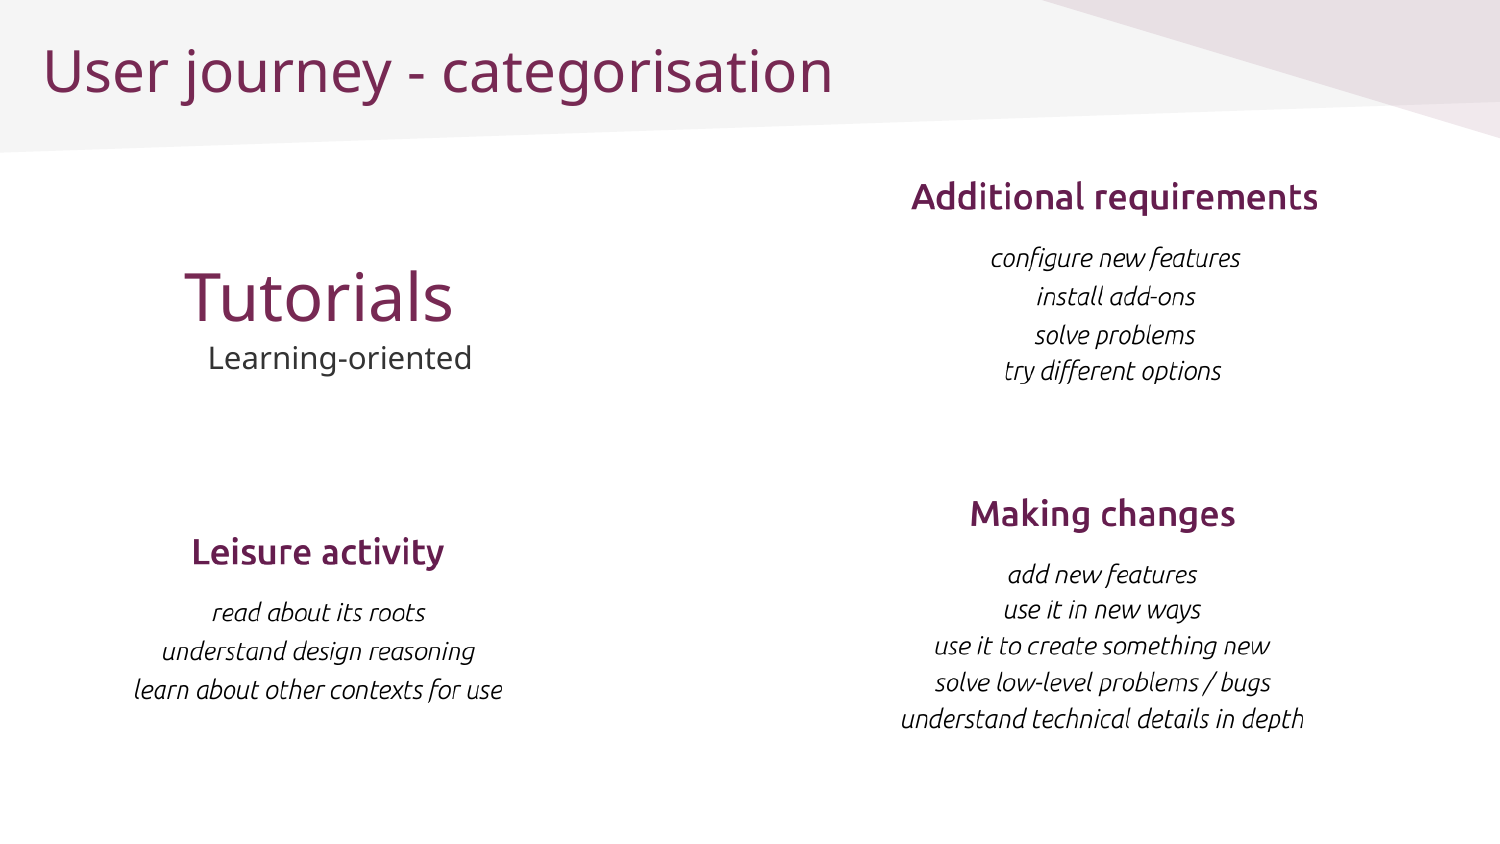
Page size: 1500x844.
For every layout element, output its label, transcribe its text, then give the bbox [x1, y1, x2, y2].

text_box Tutorials [0, 248, 471, 323]
picture [902, 498, 1303, 732]
picture [911, 181, 1317, 384]
title User journey - categorisation [42, 0, 1336, 151]
text_box Learning-oriented [0, 323, 474, 391]
picture [135, 537, 502, 703]
